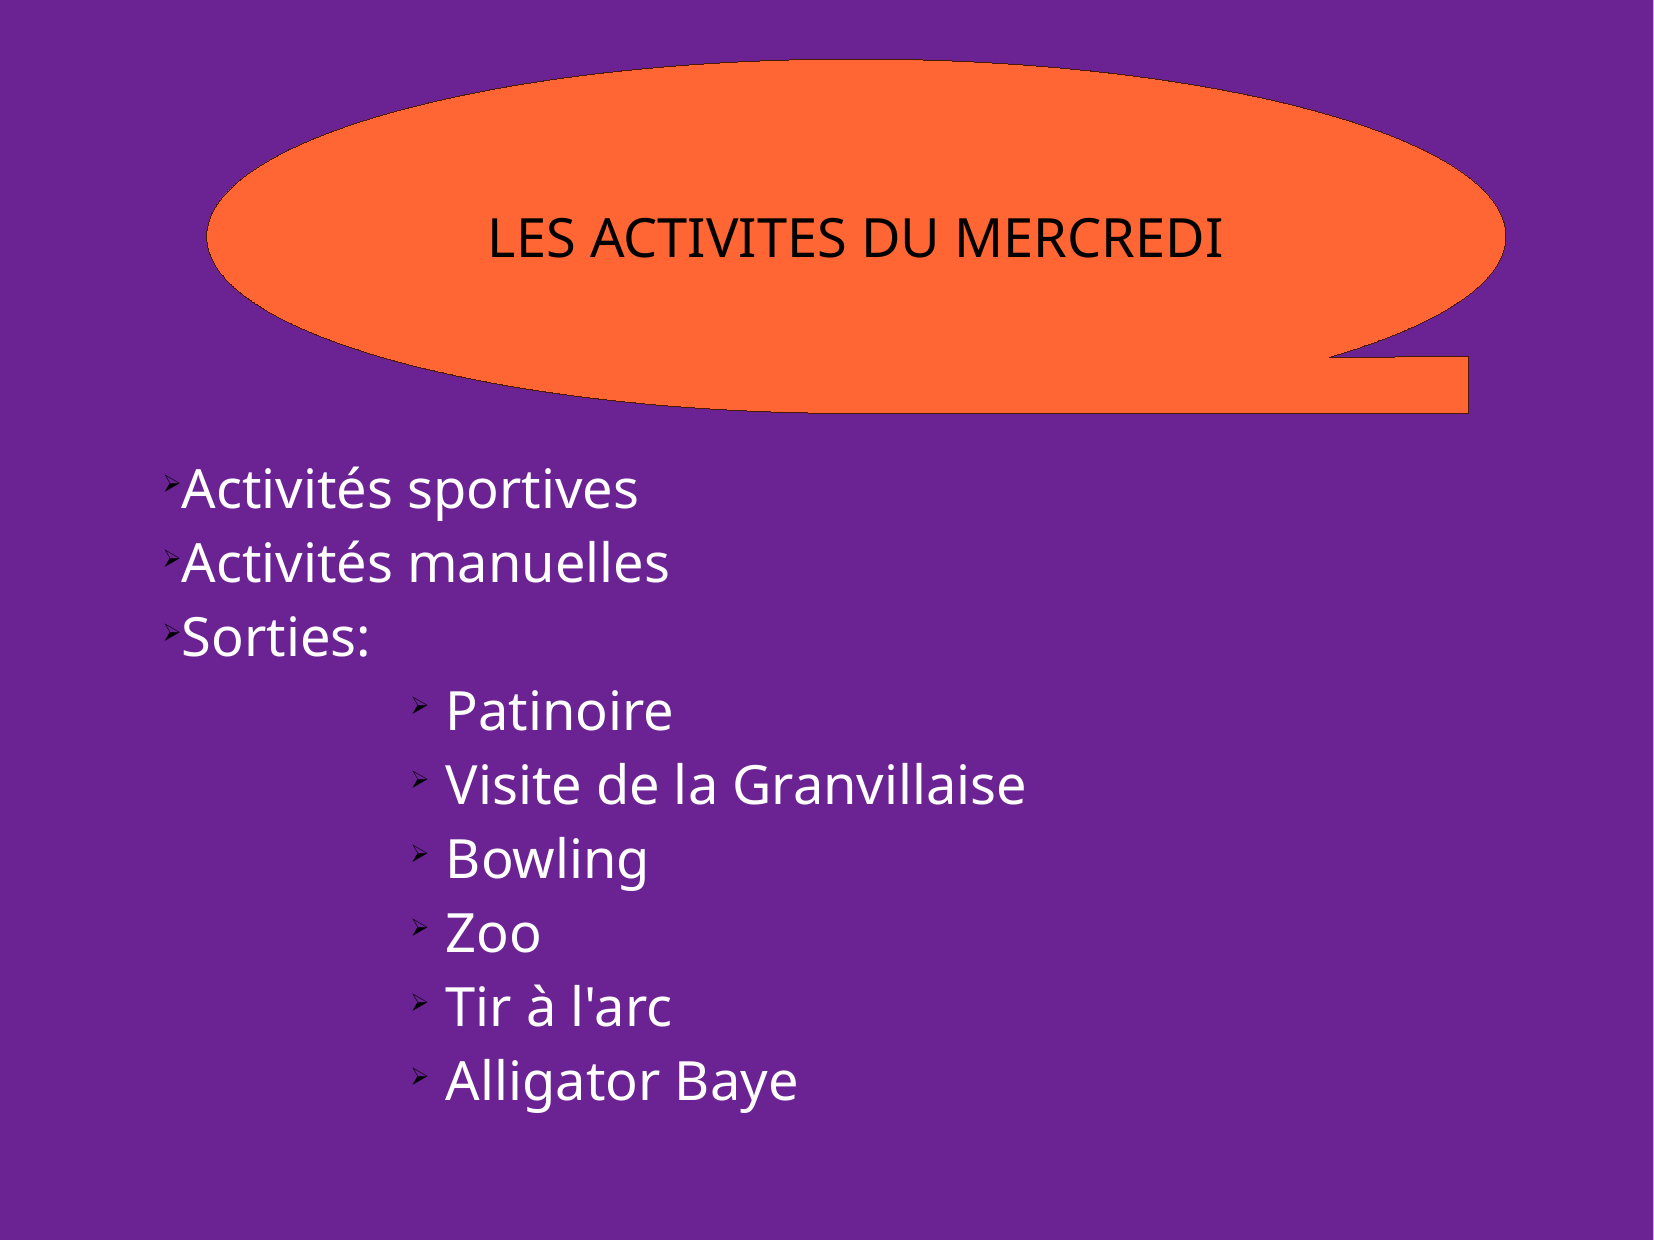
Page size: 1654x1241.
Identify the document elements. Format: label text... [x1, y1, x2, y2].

text_box LES ACTIVITES DU MERCREDI [206, 59, 1506, 414]
text_box [383, 883, 768, 1123]
text_box Activités sportives Activités manuelles Sorties: Patinoire Visite de la Granvillaise Bowling Zoo Tir à l'arc Alligator Baye [147, 442, 1536, 1138]
